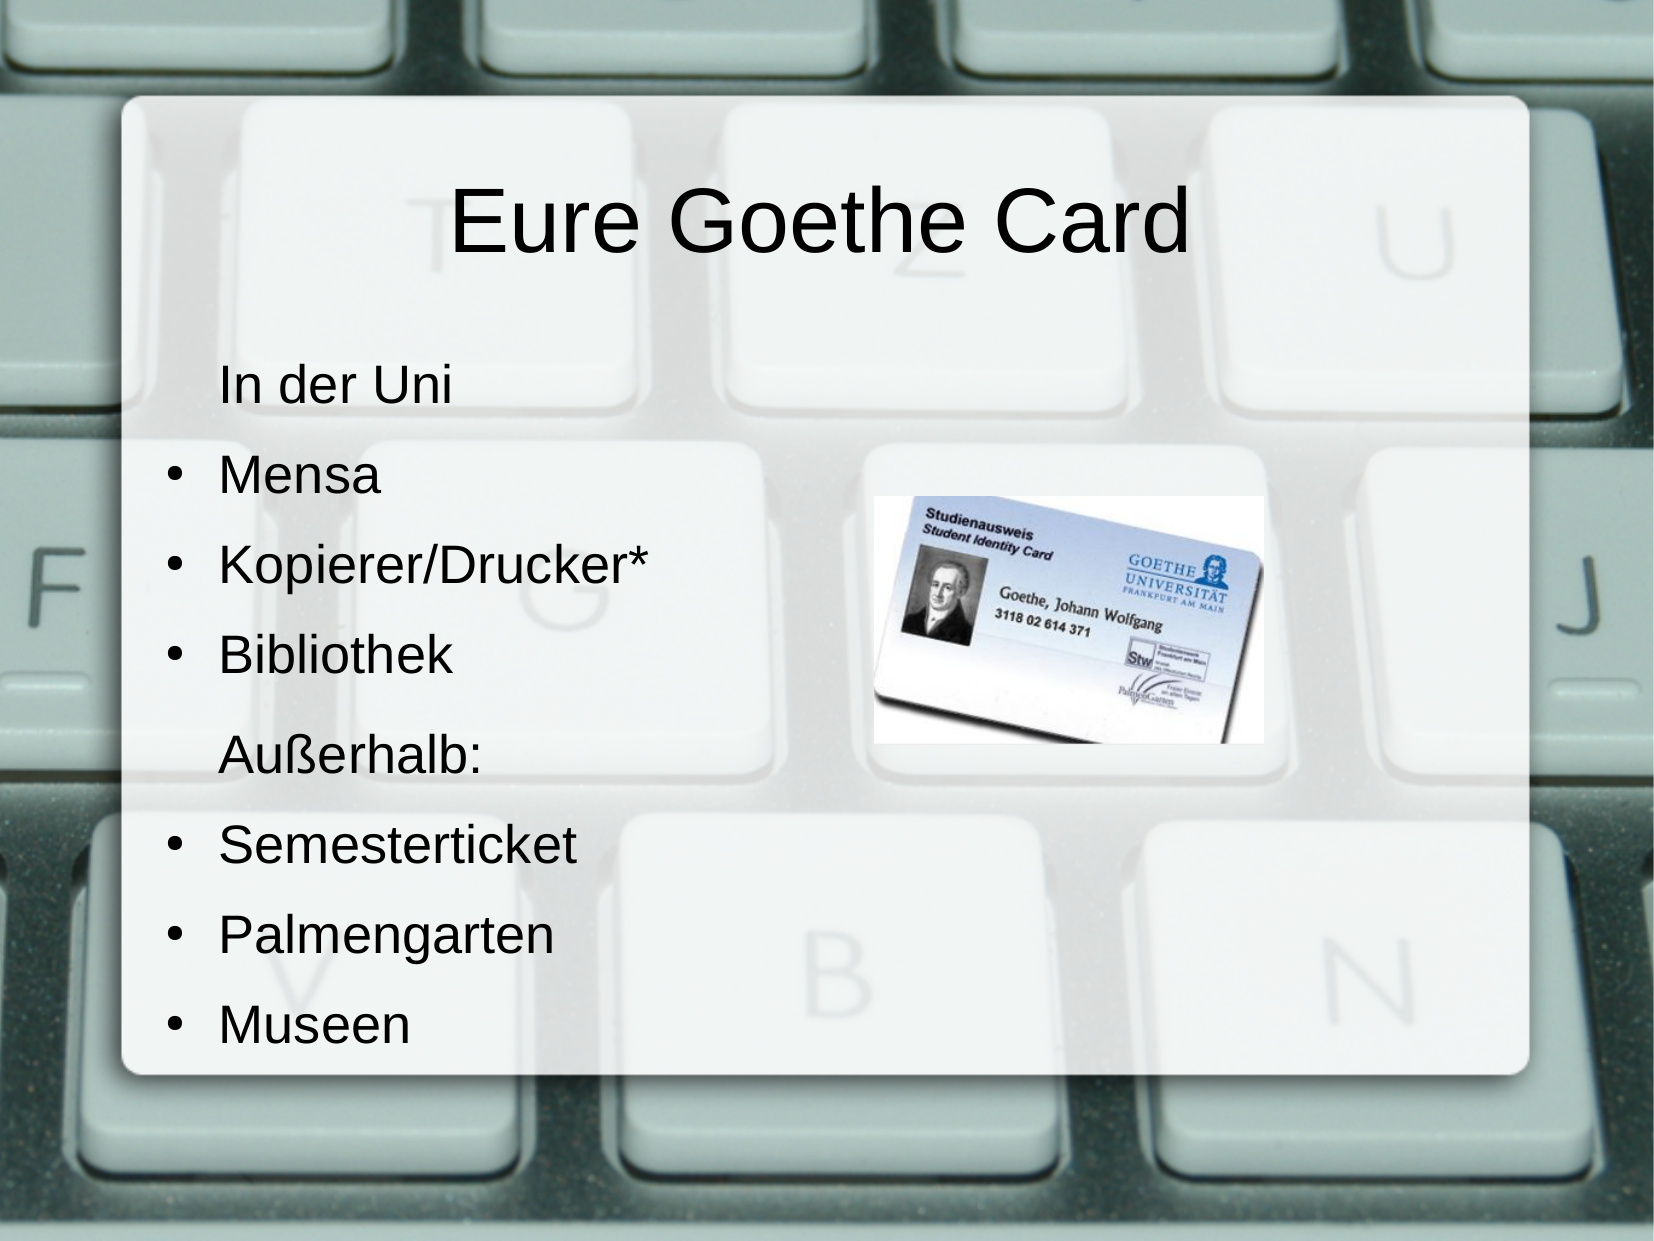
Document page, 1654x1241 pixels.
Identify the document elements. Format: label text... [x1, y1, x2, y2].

title Eure Goethe Card [135, 117, 1506, 325]
picture [0, 0, 1654, 1241]
list In der Uni Mensa Kopierer/Drucker* Bibliothek [147, 354, 811, 693]
list Außerhalb: Semesterticket Palmengarten Museen [147, 724, 811, 1063]
